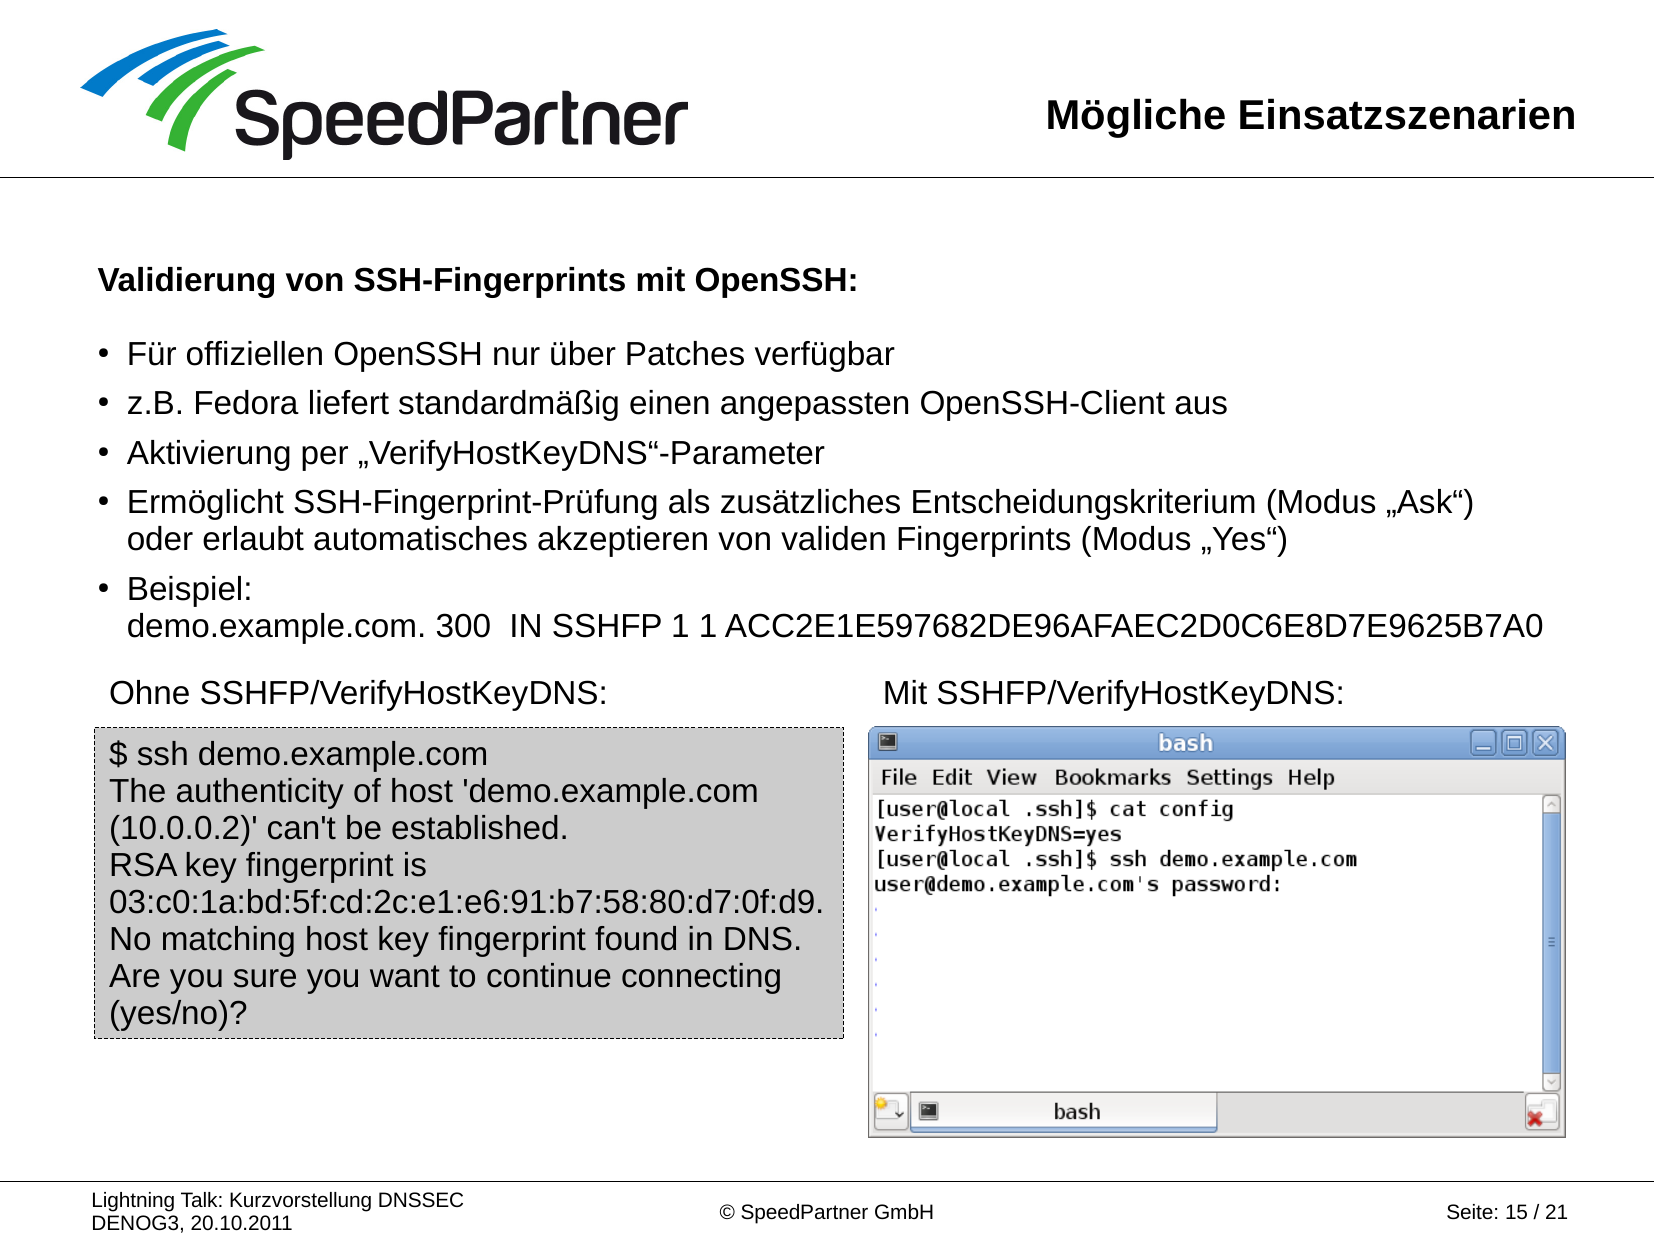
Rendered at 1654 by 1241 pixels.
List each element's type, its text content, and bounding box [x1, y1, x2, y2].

text_box $ ssh demo.example.com The authenticity of host 'demo.example.com (10.0.0.2)' can't be established. RSA key fingerprint is 03:c0:1a:bd:5f:cd:2c:e1:e6:91:b7:58:80:d7:0f:d9. No matching host key fingerprint found in DNS. Are you sure you want to continue connecting (yes/no)? [94, 727, 844, 1039]
text_box Validierung von SSH-Fingerprints mit OpenSSH: Für offiziellen OpenSSH nur über Patches verfügbar z.B. Fedora liefert standardmäßig einen angepassten OpenSSH-Client aus Aktivierung per „VerifyHostKeyDNS“-Parameter Ermöglicht SSH-Fingerprint-Prüfung als zusätzliches Entscheidungskriterium (Modus „Ask“) oder erlaubt automatisches akzeptieren von validen Fingerprints (Modus „Yes“) Beispiel: demo.example.com. 300 IN SSHFP 1 1 ACC2E1E597682DE96AFAEC2D0C6E8D7E9625B7A0 [82, 253, 1565, 1151]
title Mögliche Einsatzszenarien [590, 70, 1577, 160]
picture [80, 29, 688, 160]
text_box Mit SSHFP/VerifyHostKeyDNS: [868, 667, 1636, 720]
text_box Ohne SSHFP/VerifyHostKeyDNS: [94, 667, 863, 720]
picture [868, 726, 1566, 1138]
